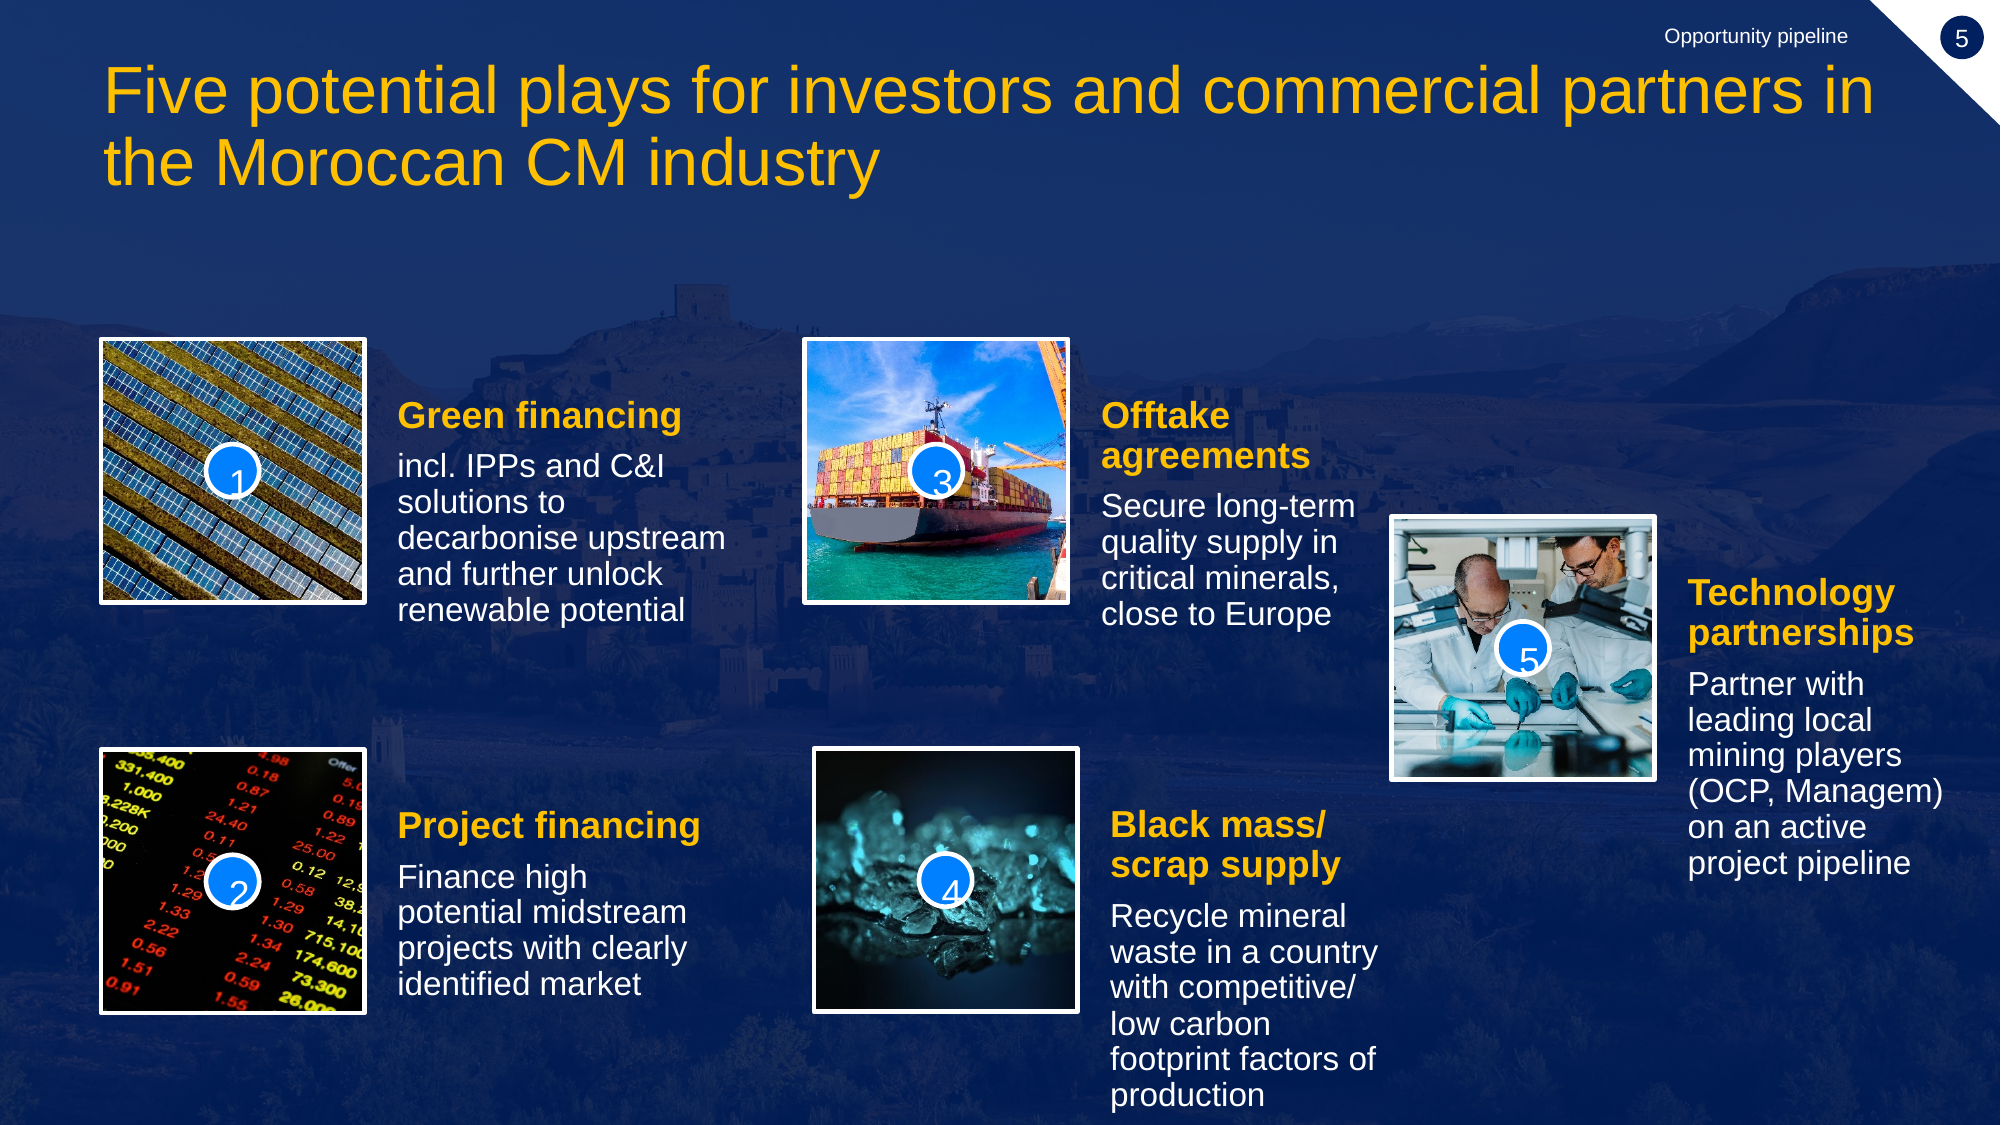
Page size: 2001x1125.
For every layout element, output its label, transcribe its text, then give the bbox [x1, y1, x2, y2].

text_box Black mass/ scrap supply Recycle mineral waste in a country with competitive/ low carbon footprint factors of production [1074, 805, 1388, 956]
picture [816, 750, 1075, 1010]
text_box 5 [1496, 621, 1550, 675]
picture [807, 341, 1066, 601]
text_box Technology partnerships Partner with leading local mining players (OCP, Managem) on an active project pipeline [1652, 573, 1966, 724]
text_box Project financing Finance high potential midstream projects with clearly identified market [361, 806, 703, 957]
picture [1393, 518, 1653, 778]
text_box 4 [945, 885, 954, 898]
title Five potential plays for investors and commercial partners in the Moroccan CM industry [103, 55, 1897, 202]
picture [103, 752, 362, 1011]
text_box 2 [206, 854, 260, 908]
text_box 3 [909, 444, 963, 498]
text_box Green financing incl. IPPs and C&I solutions to decarbonise upstream and further unlock renewable potential [361, 395, 737, 546]
text_box Opportunity pipeline [1664, 14, 1881, 55]
text_box 4 [919, 853, 973, 907]
picture [103, 341, 362, 601]
text_box 5 [1940, 15, 1984, 60]
text_box 1 [206, 444, 260, 498]
text_box Offtake agreements Secure long-term quality supply in critical minerals, close to Europe [1065, 395, 1379, 546]
text_box [0, 0, 2000, 1125]
